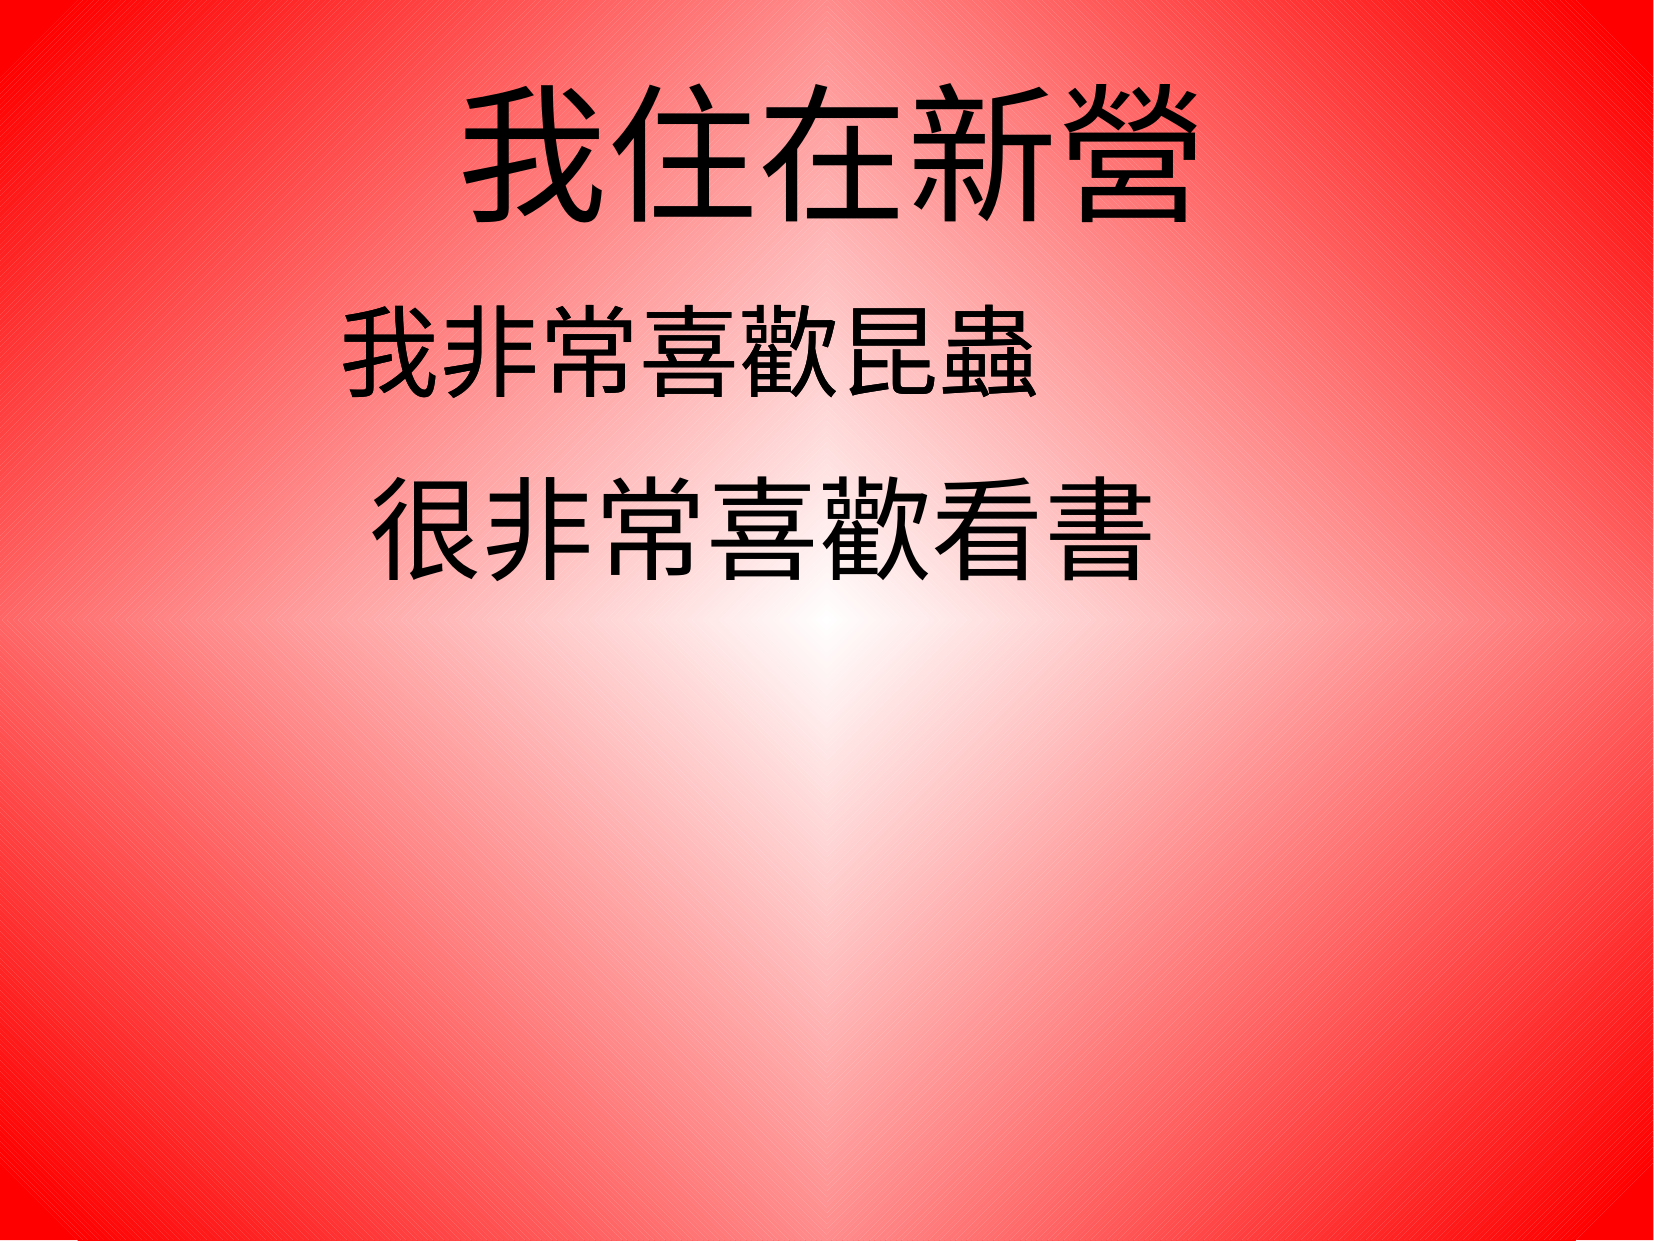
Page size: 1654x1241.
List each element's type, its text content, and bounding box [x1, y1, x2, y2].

text_box 很非常喜歡看書 [354, 433, 1211, 562]
text_box 我住在新營 [442, 29, 1359, 195]
text_box 我非常喜歡昆蟲 [324, 265, 1536, 381]
